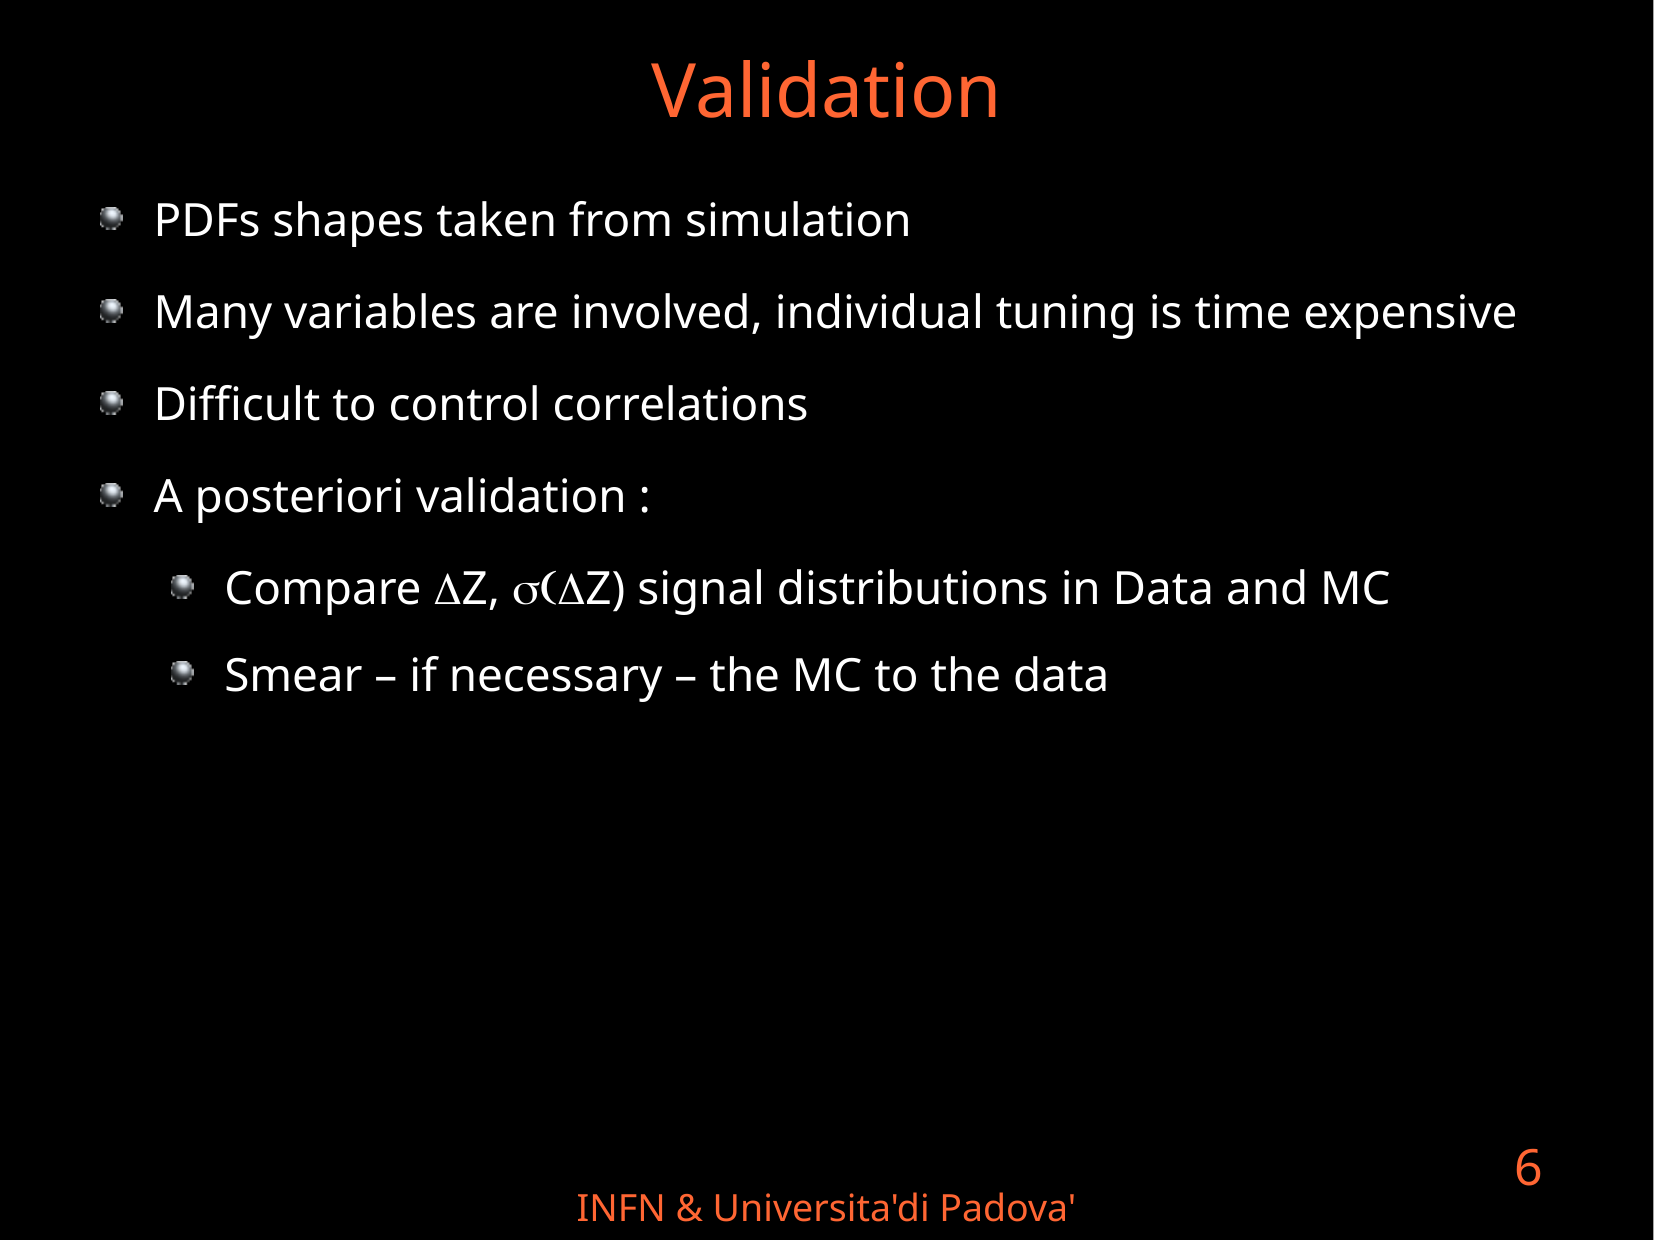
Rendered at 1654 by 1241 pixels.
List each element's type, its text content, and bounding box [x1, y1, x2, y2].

list PDFs shapes taken from simulation Many variables are involved, individual tuning is time expensive Difficult to control correlations A posteriori validation : Compare DZ, s(DZ) signal distributions in Data and MC Smear – if necessary – the MC to the data [82, 187, 1613, 1094]
title Validation [82, 30, 1571, 146]
